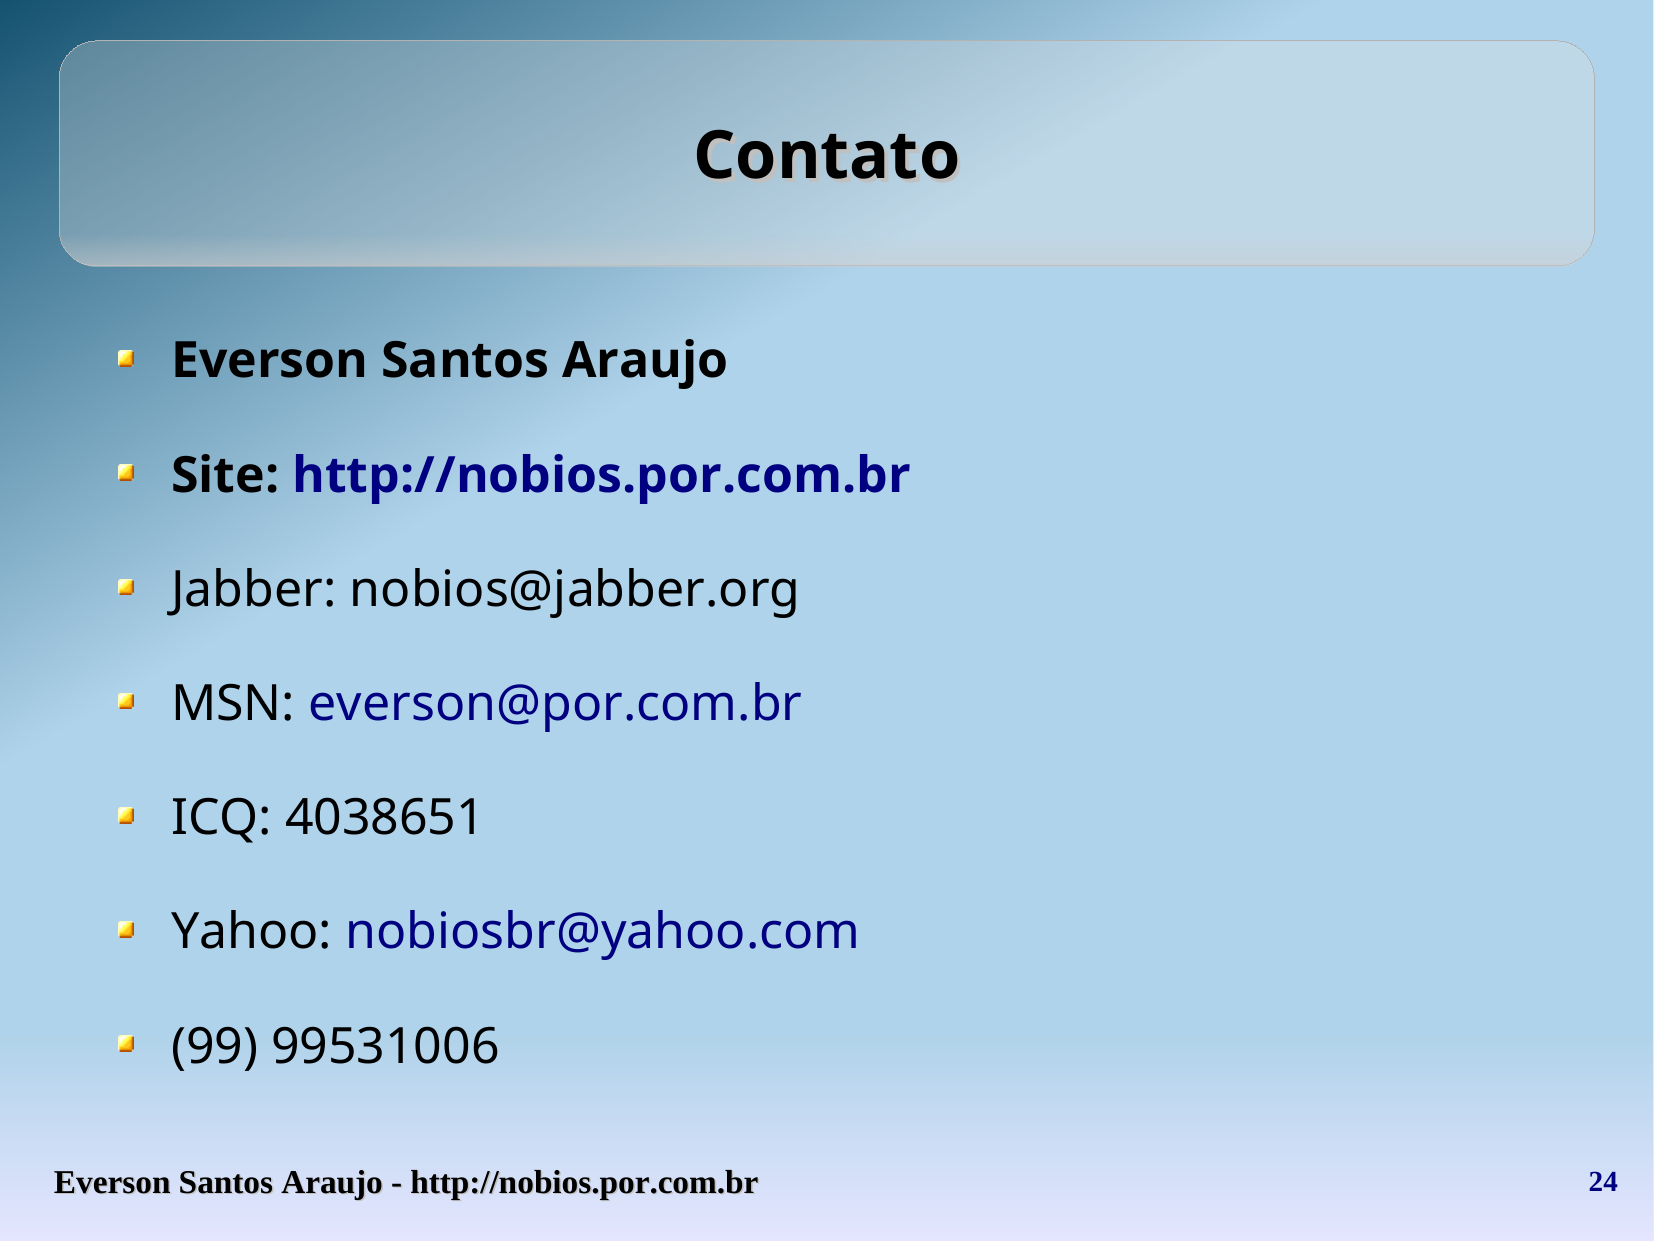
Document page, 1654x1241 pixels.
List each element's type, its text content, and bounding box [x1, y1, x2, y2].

list Everson Santos Araujo Site: http://nobios.por.com.br Jabber: nobios@jabber.org MSN: everson@por.com.br ICQ: 4038651 Yahoo: nobiosbr@yahoo.com (99) 99531006 [82, 290, 1571, 1109]
title Contato [82, 49, 1571, 257]
